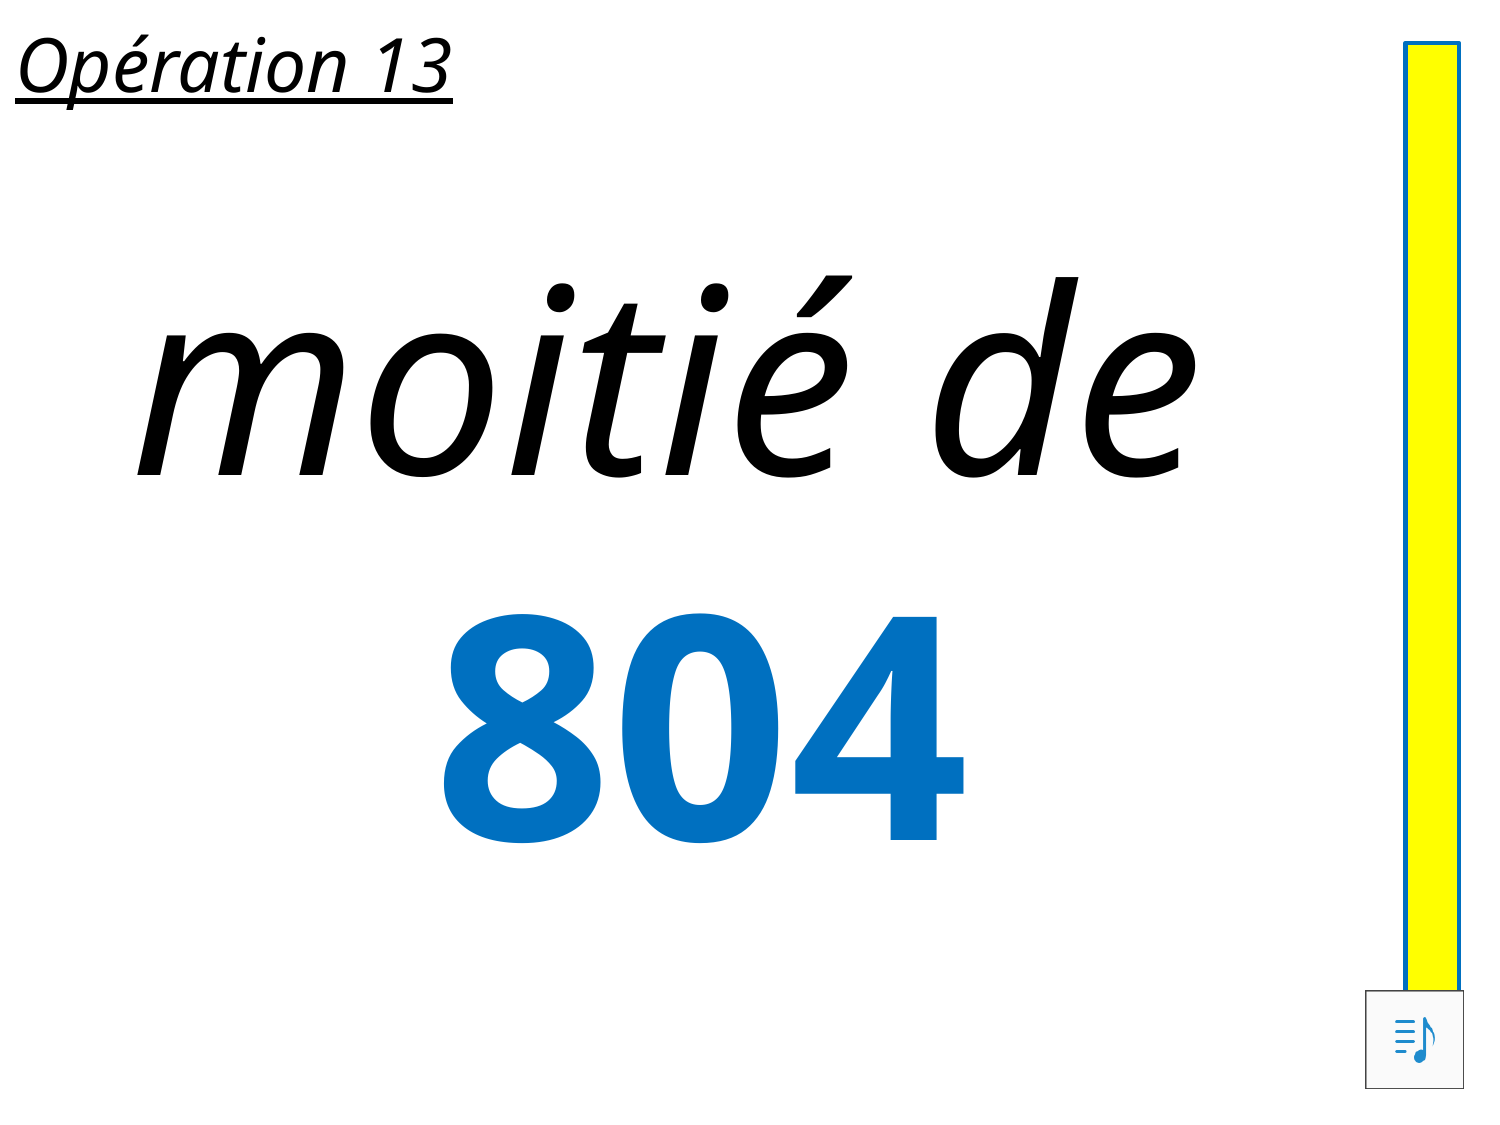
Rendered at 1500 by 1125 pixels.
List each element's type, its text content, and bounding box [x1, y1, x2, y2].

text_box [1364, 42, 1465, 1090]
title Opération 13 [0, 0, 502, 126]
text_box moitié de 804 [0, 207, 1403, 911]
